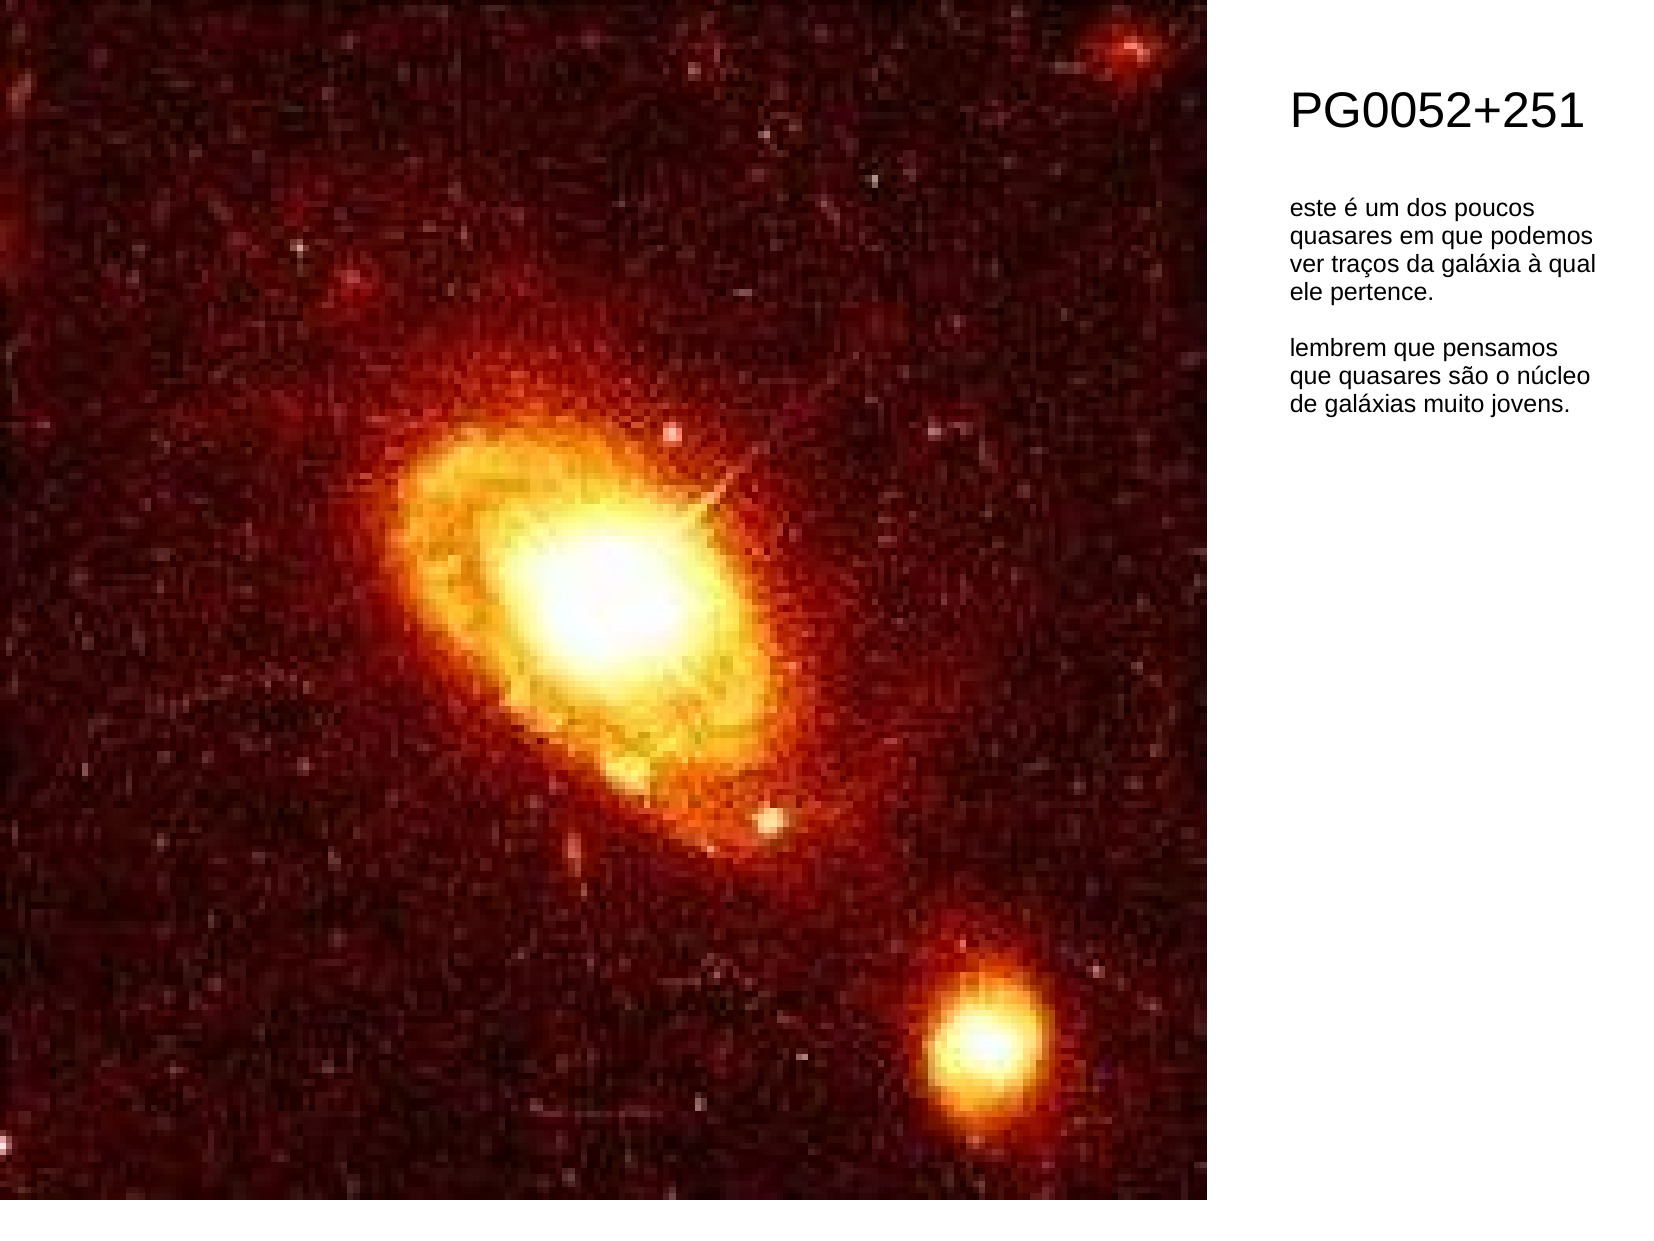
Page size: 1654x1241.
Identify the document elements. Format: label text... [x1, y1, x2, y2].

text_box PG0052+251 este é um dos poucos quasares em que podemos ver traços da galáxia à qual ele pertence. lembrem que pensamos que quasares são o núcleo de galáxias muito jovens. [1275, 75, 1613, 426]
picture [0, 0, 1207, 1201]
